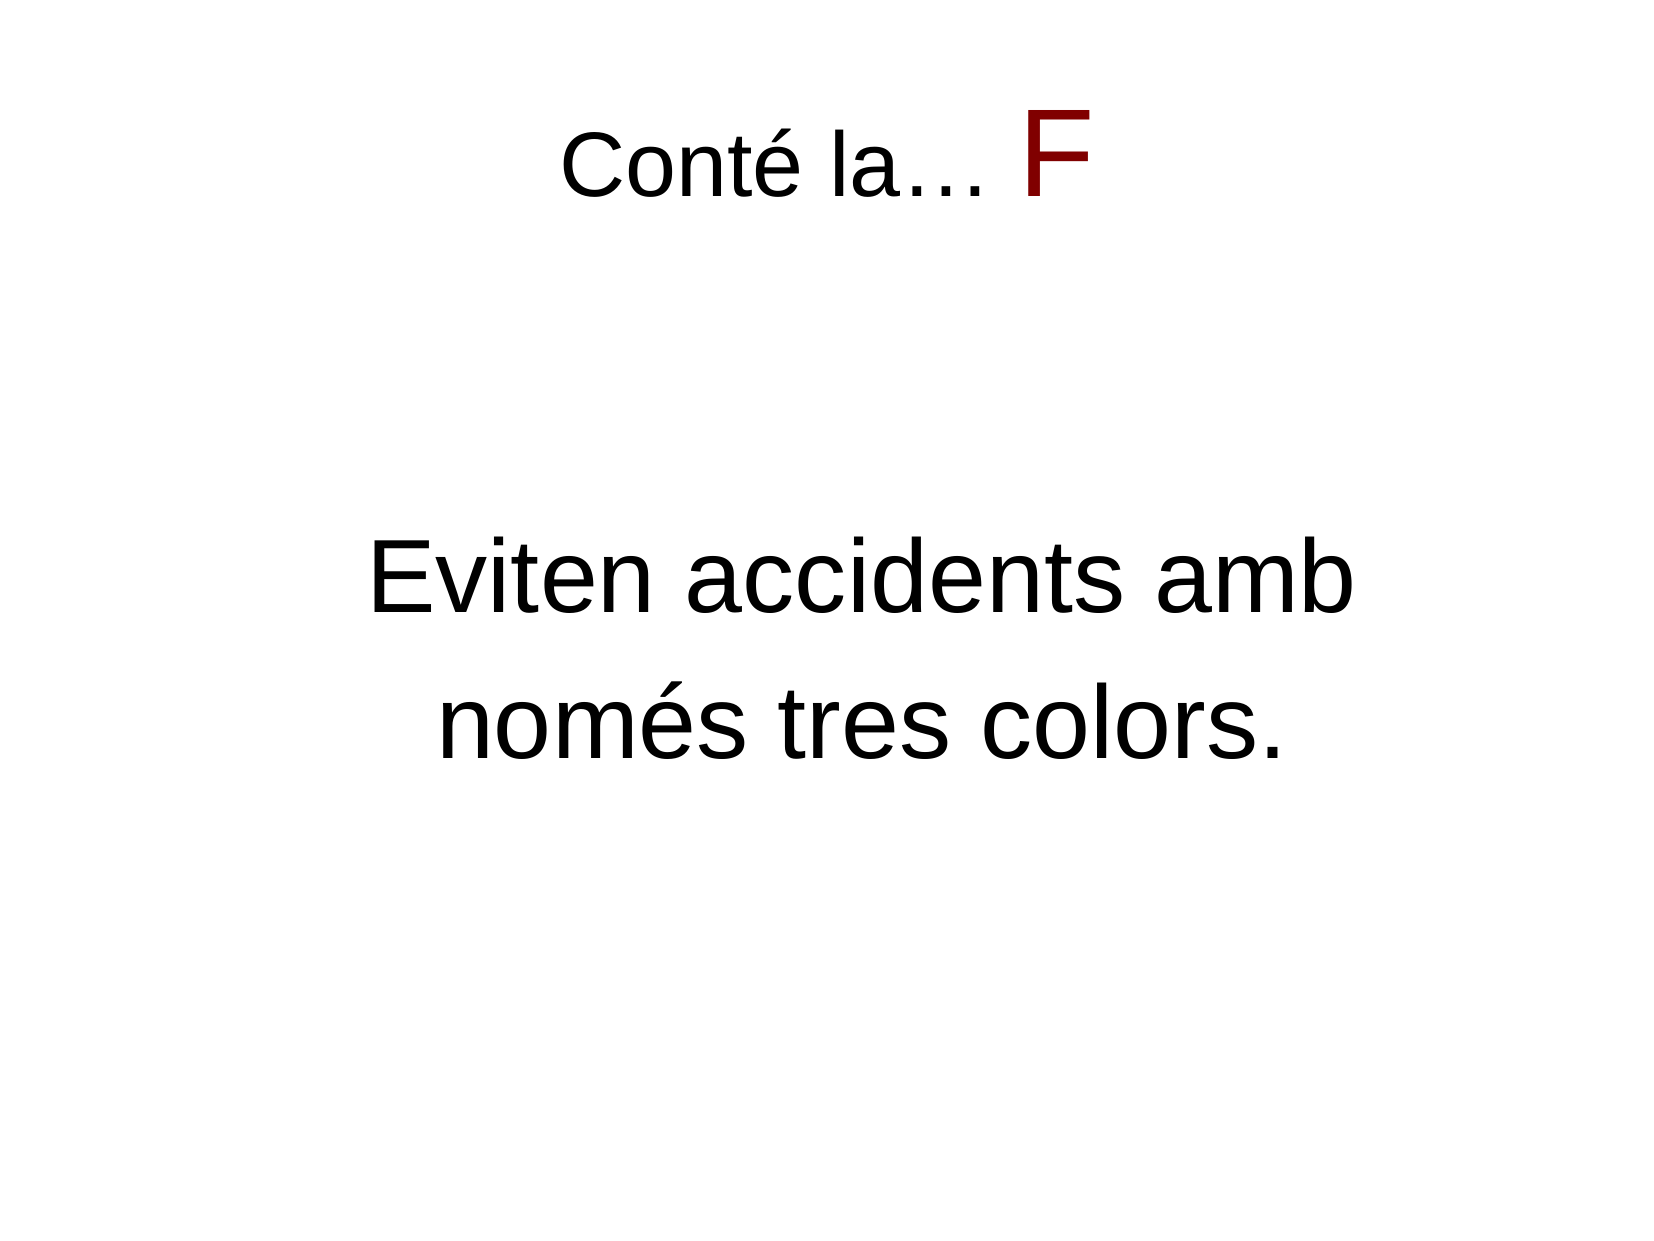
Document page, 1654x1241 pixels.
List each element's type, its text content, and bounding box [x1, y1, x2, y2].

list Eviten accidents amb només tres colors. [82, 290, 1571, 1010]
title Conté la… F [82, 49, 1571, 257]
